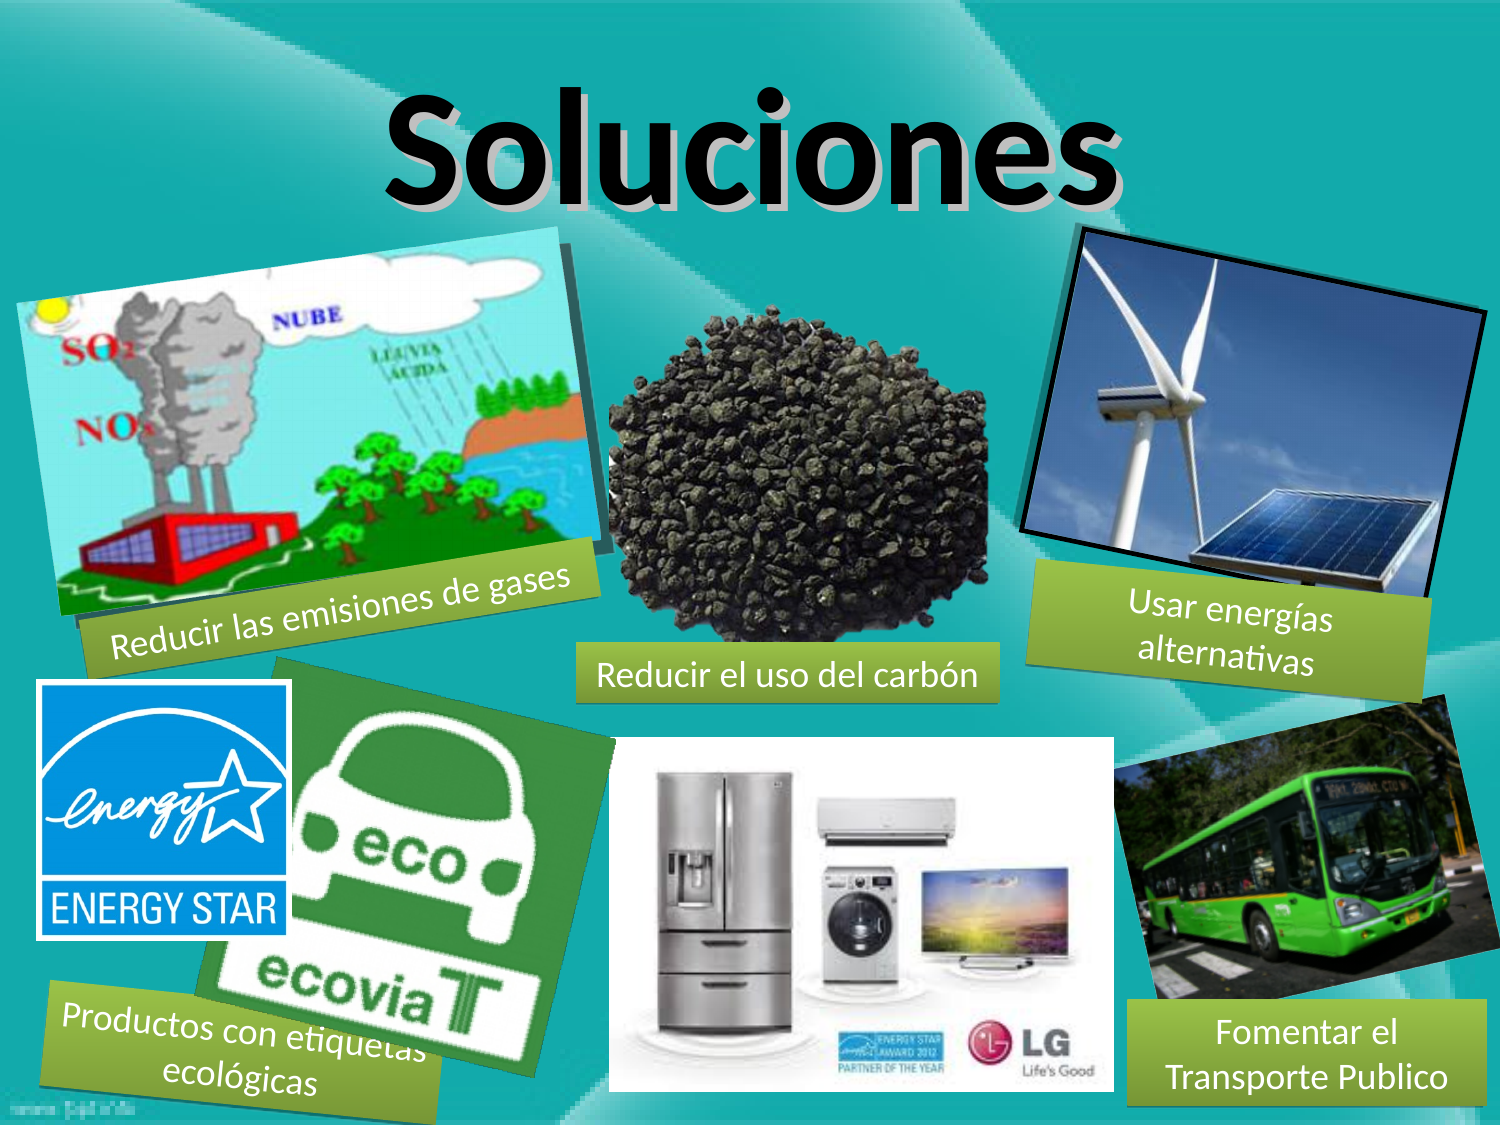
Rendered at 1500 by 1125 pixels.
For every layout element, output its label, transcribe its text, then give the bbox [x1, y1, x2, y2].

text_box Soluciones [368, 31, 1137, 246]
text_box Productos con etiquetas ecológicas [39, 979, 443, 1125]
text_box Reducir el uso del carbón [576, 642, 1000, 703]
text_box Reducir las emisiones de gases [78, 536, 602, 679]
text_box Fomentar el Transporte Publico [1127, 999, 1487, 1106]
text_box Usar energías alternativas [1025, 558, 1433, 704]
picture [0, 0, 1500, 1125]
